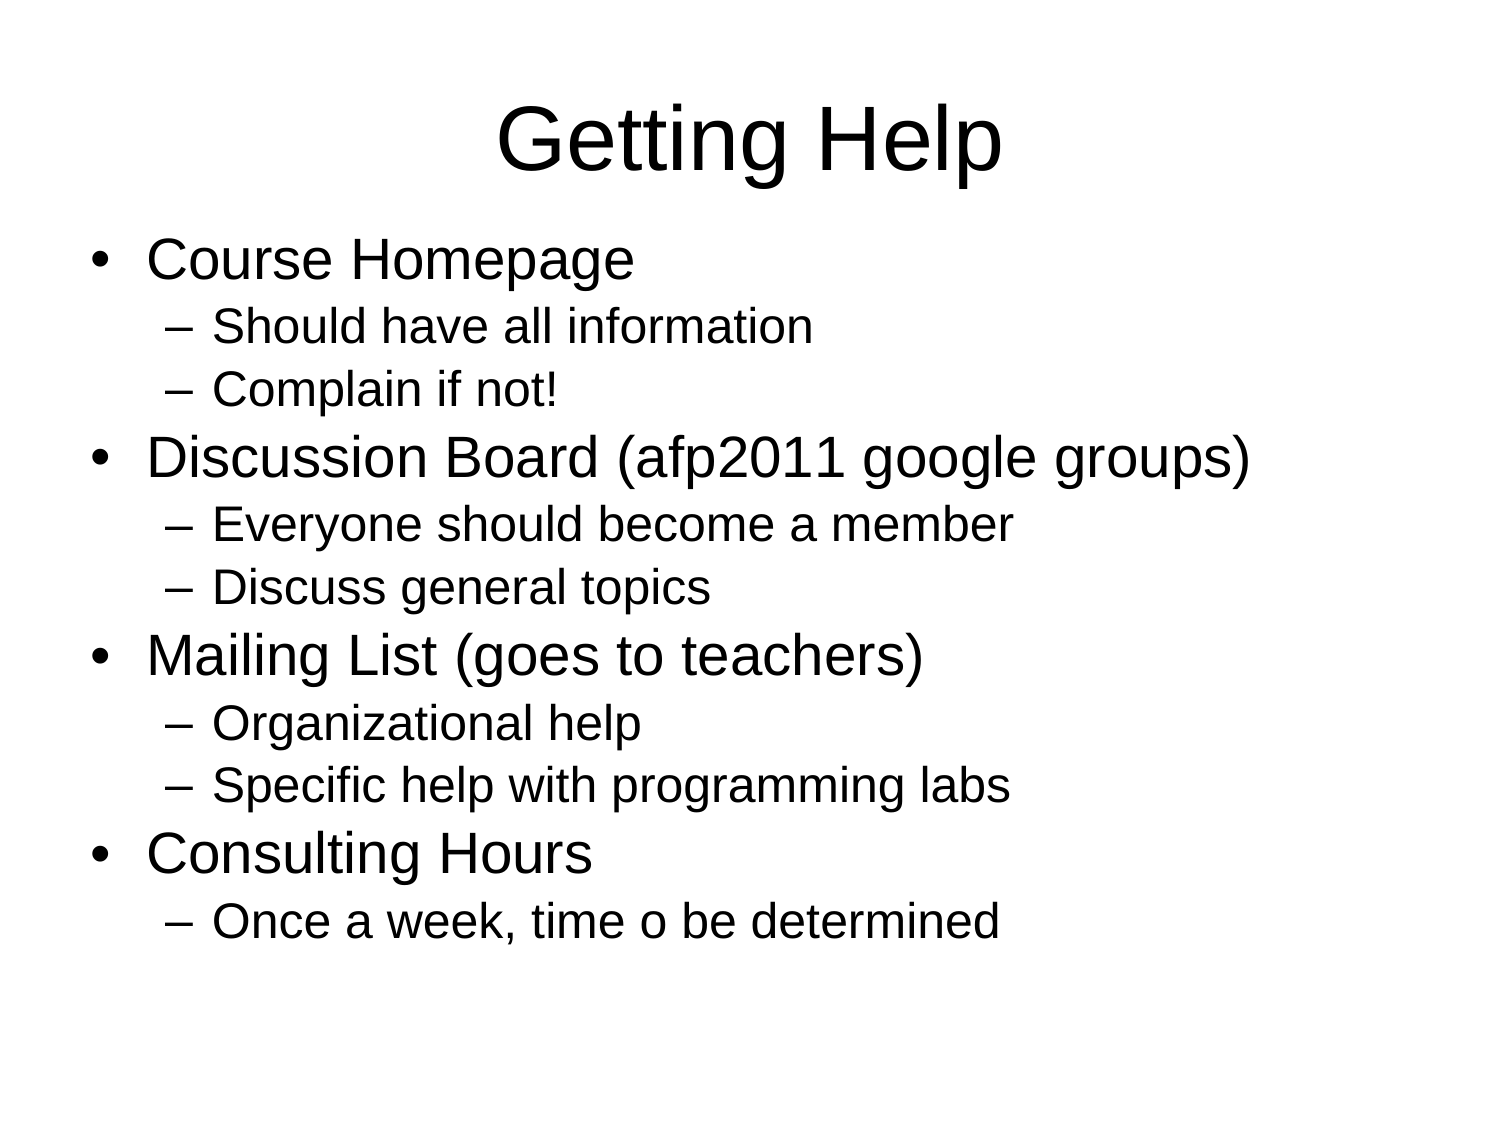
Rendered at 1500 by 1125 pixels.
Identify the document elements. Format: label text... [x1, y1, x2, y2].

list Course Homepage Should have all information Complain if not! Discussion Board (afp2011 google groups) Everyone should become a member Discuss general topics Mailing List (goes to teachers) Organizational help Specific help with programming labs Consulting Hours Once a week, time o be determined [75, 224, 1426, 1125]
title Getting Help [75, 45, 1426, 224]
